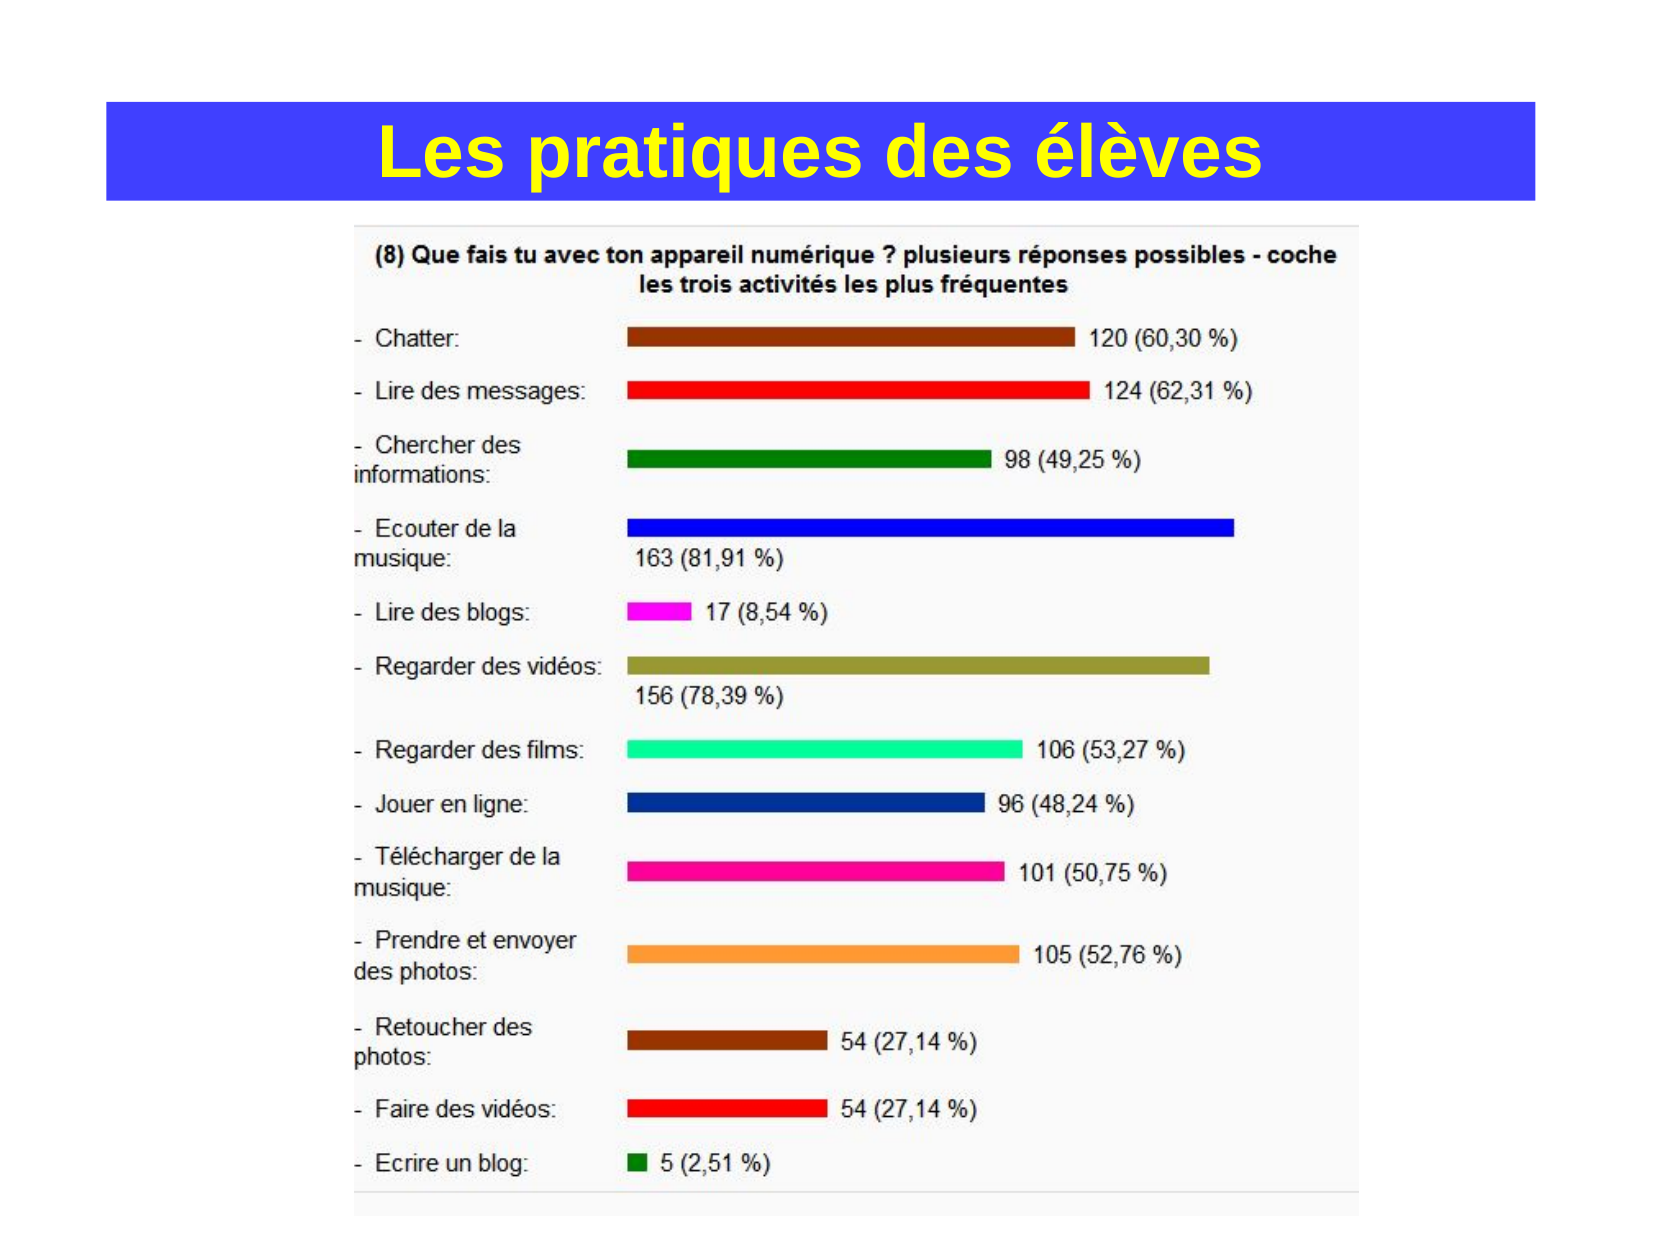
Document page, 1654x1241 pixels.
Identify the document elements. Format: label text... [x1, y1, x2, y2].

picture [354, 224, 1359, 1216]
text_box Les pratiques des élèves [106, 101, 1536, 201]
